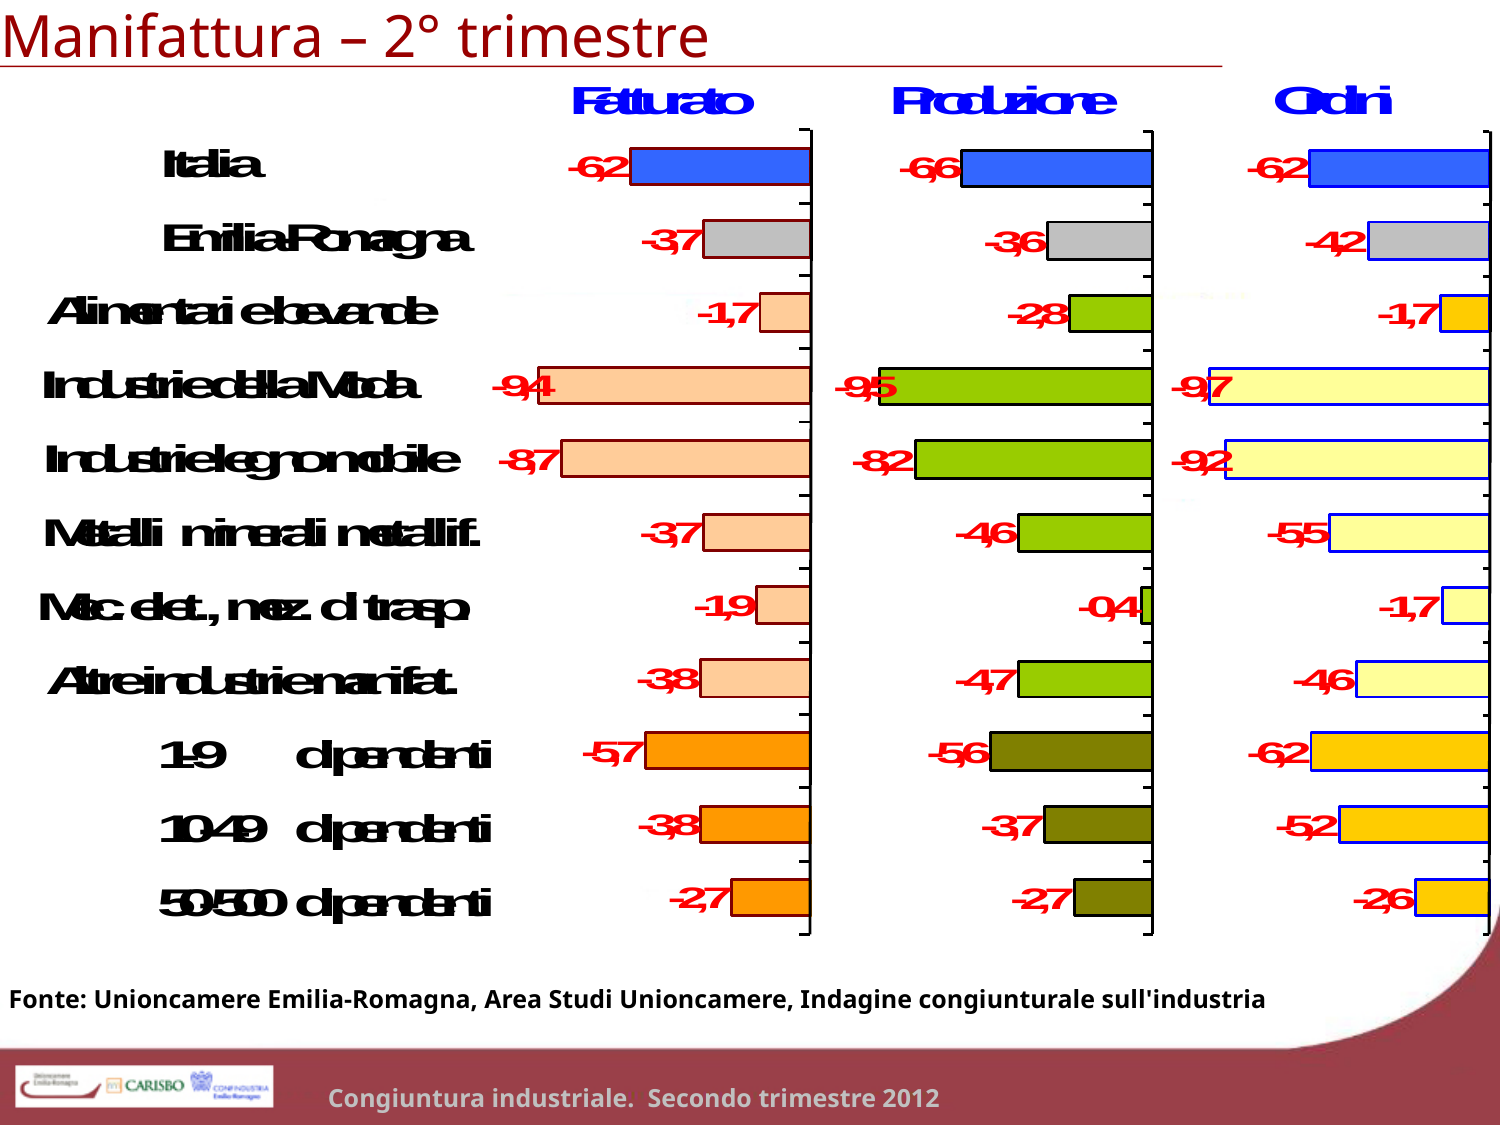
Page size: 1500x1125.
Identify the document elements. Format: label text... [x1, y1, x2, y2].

title Manifattura – 2° trimestre [0, 0, 1223, 79]
text_box Fonte: Unioncamere Emilia-Romagna, Area Studi Unioncamere, Indagine congiunturale sull'industria [5, 976, 1465, 1022]
picture [0, 54, 1497, 947]
text_box Congiuntura industriale. Secondo trimestre 2012 [312, 1054, 1376, 1121]
